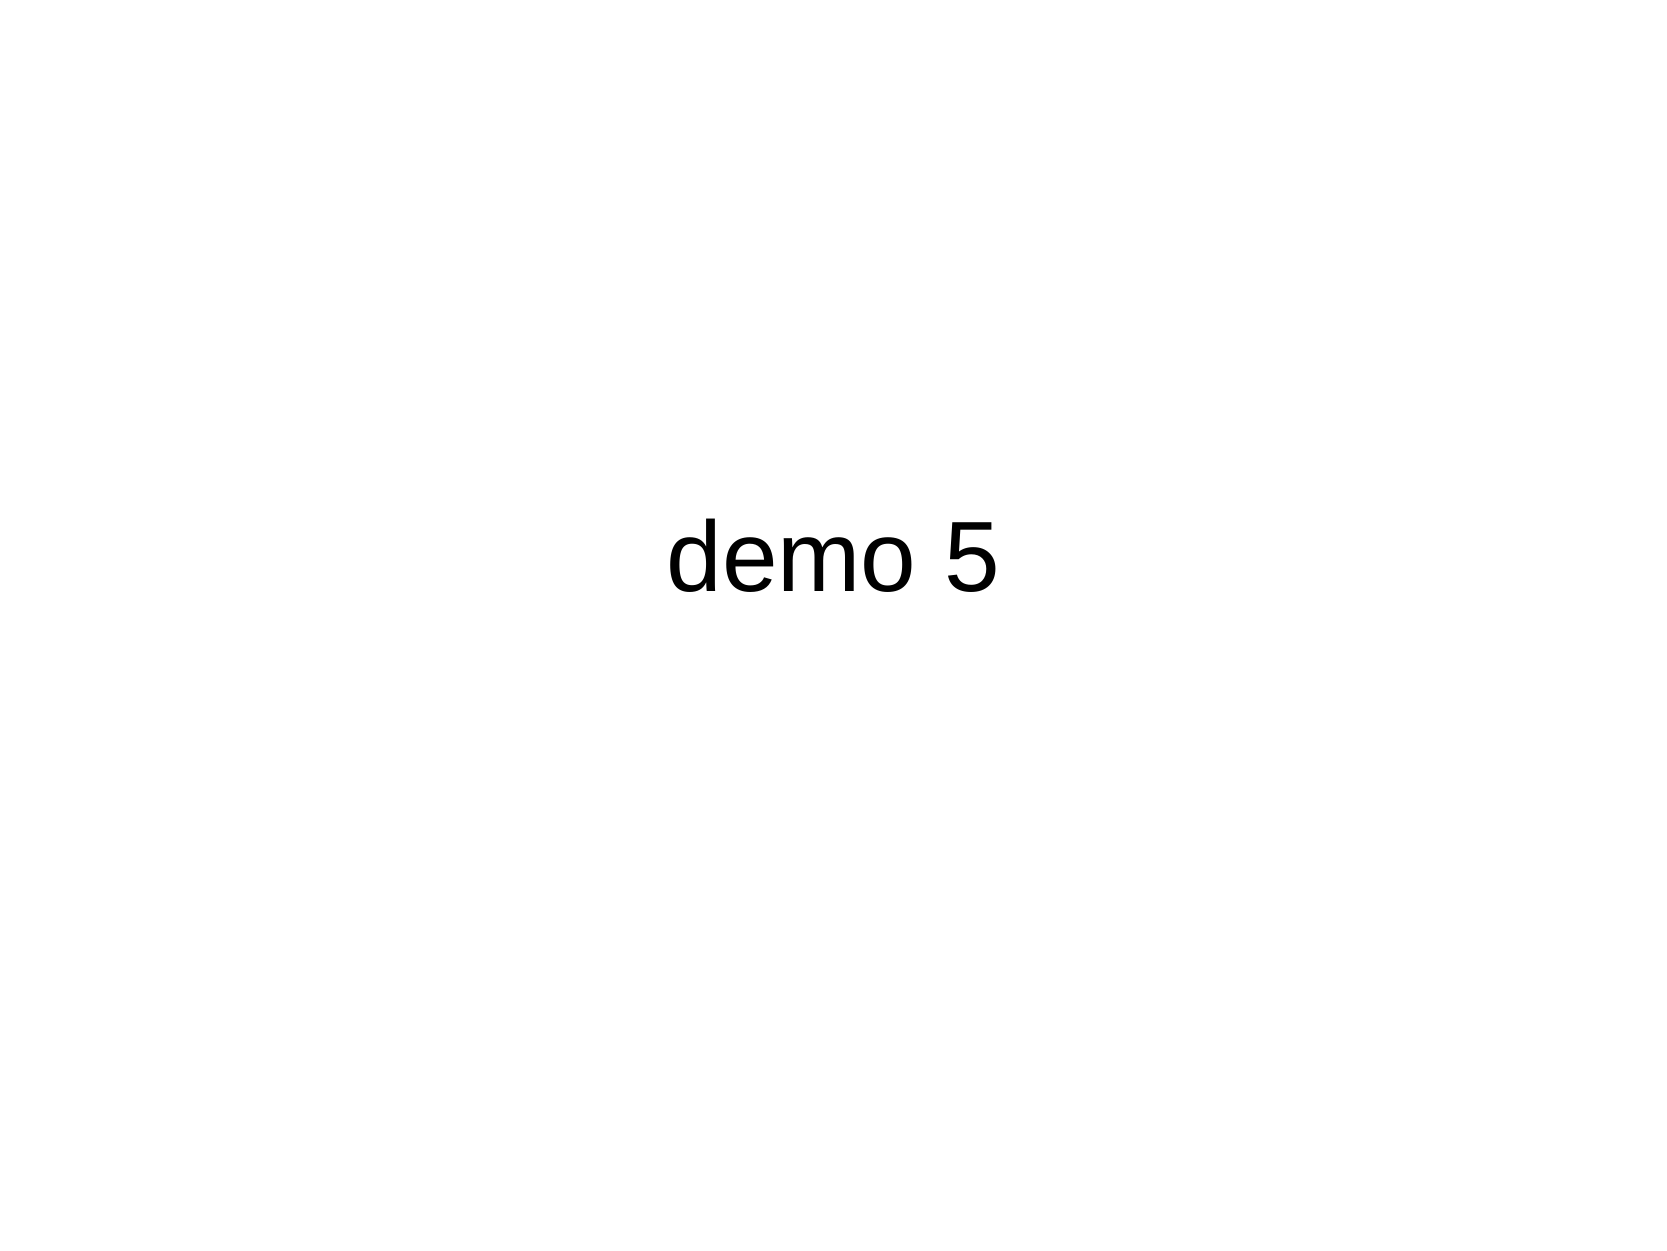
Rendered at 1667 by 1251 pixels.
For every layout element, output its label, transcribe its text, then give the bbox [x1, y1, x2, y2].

title demo 5 [140, 500, 1527, 701]
